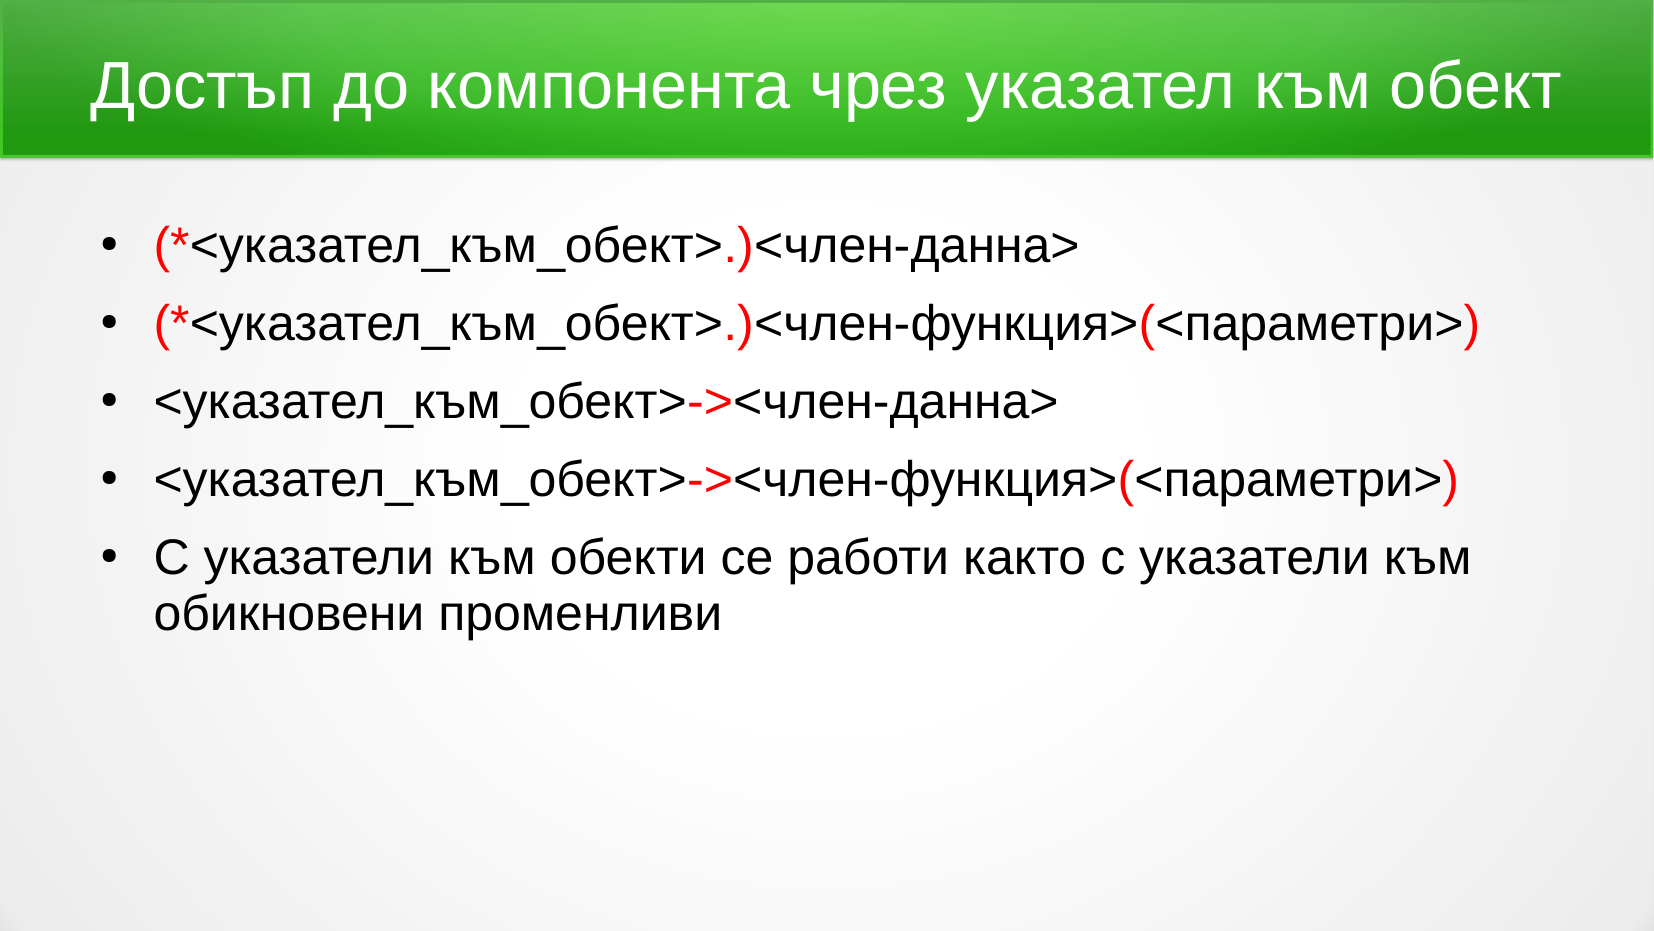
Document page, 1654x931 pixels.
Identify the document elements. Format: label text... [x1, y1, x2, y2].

list (*<указател_към_обект>.)<член-данна> (*<указател_към_обект>.)<член-функция>(<параметри>) <указател_към_обект>-><член-данна> <указател_към_обект>-><член-функция>(<параметри>) С указатели към обекти се работи както с указатели към обикновени променливи [82, 217, 1538, 758]
title Достъп до компонента чрез указател към обект [82, 37, 1571, 135]
